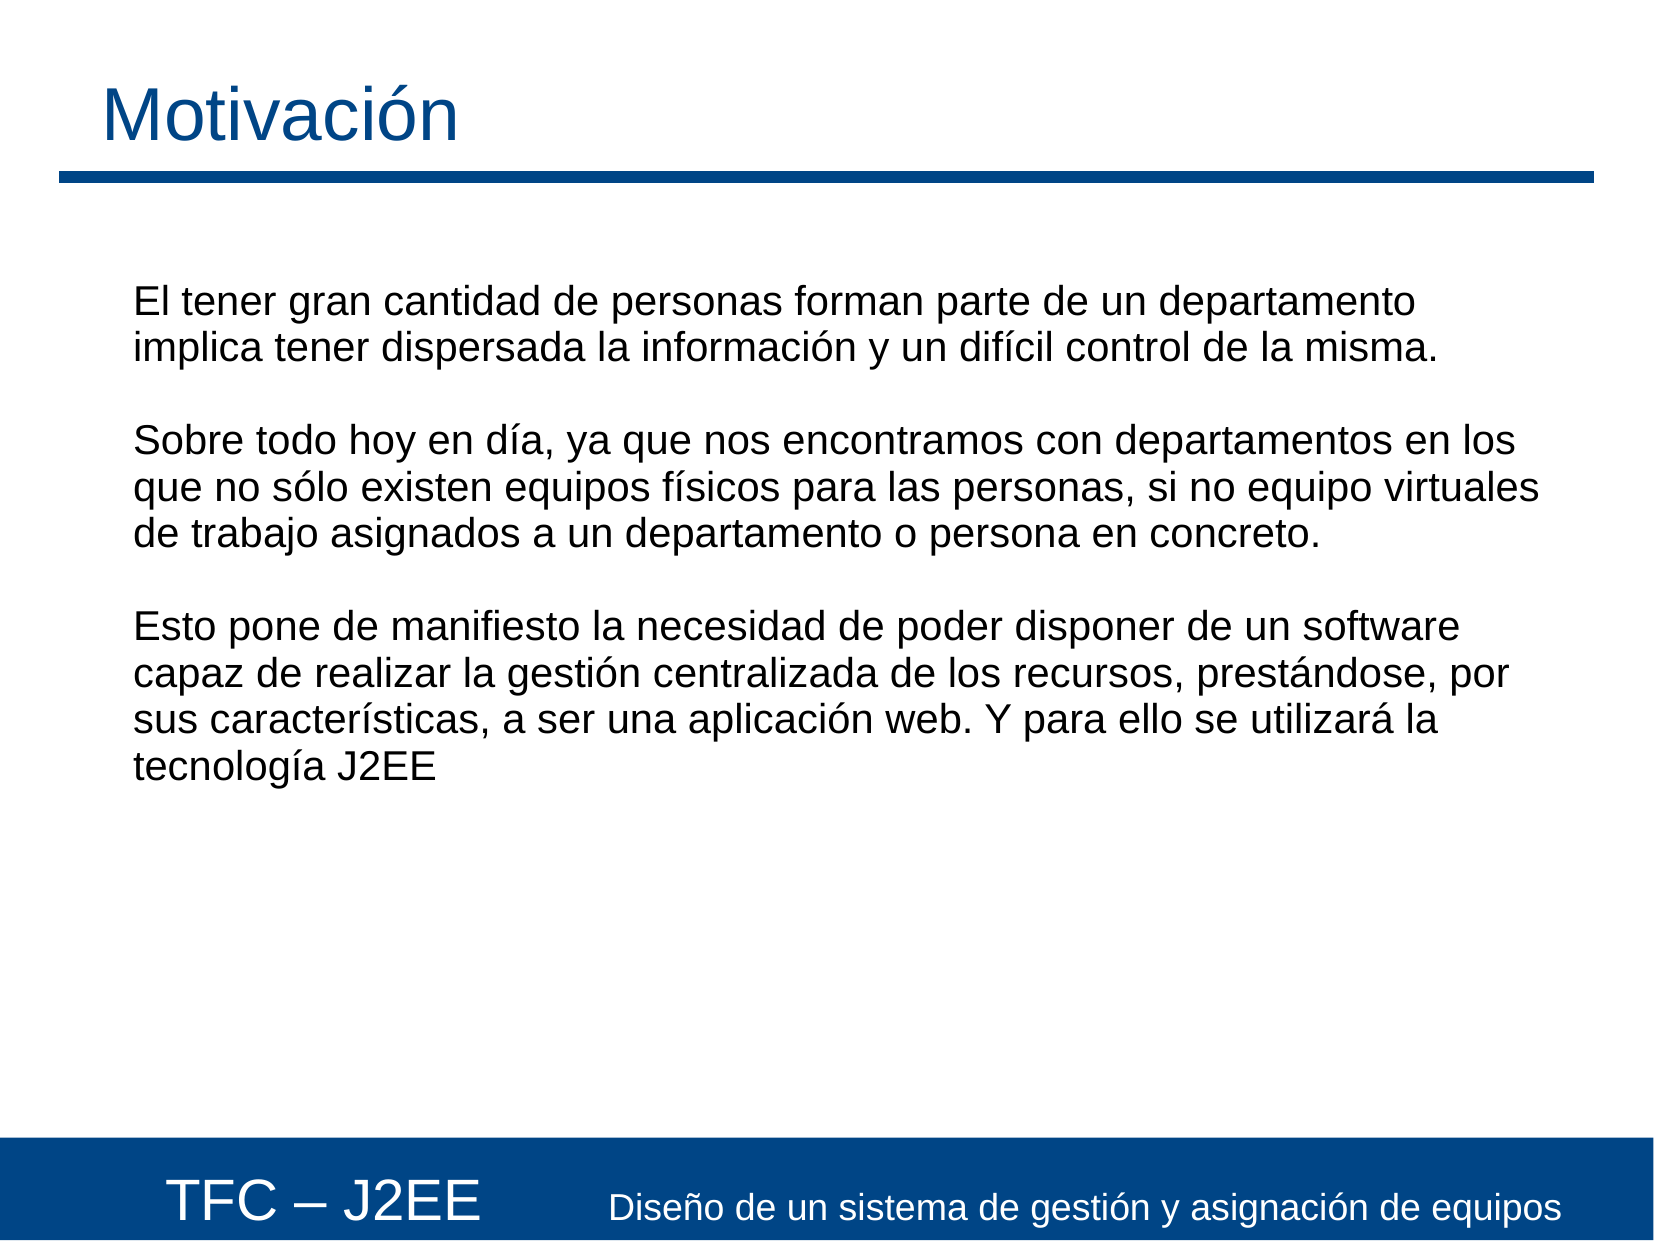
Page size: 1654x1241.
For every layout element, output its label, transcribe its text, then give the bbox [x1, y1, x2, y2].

text_box El tener gran cantidad de personas forman parte de un departamento implica tener dispersada la información y un difícil control de la misma. Sobre todo hoy en día, ya que nos encontramos con departamentos en los que no sólo existen equipos físicos para las personas, si no equipo virtuales de trabajo asignados a un departamento o persona en concreto. Esto pone de manifiesto la necesidad de poder disponer de un software capaz de realizar la gestión centralizada de los recursos, prestándose, por sus características, a ser una aplicación web. Y para ello se utilizará la tecnología J2EE [112, 264, 1565, 1063]
text_box Motivación [81, 59, 482, 170]
title TFC – J2EE Diseño de un sistema de gestión y asignación de equipos [0, 1137, 1654, 1241]
